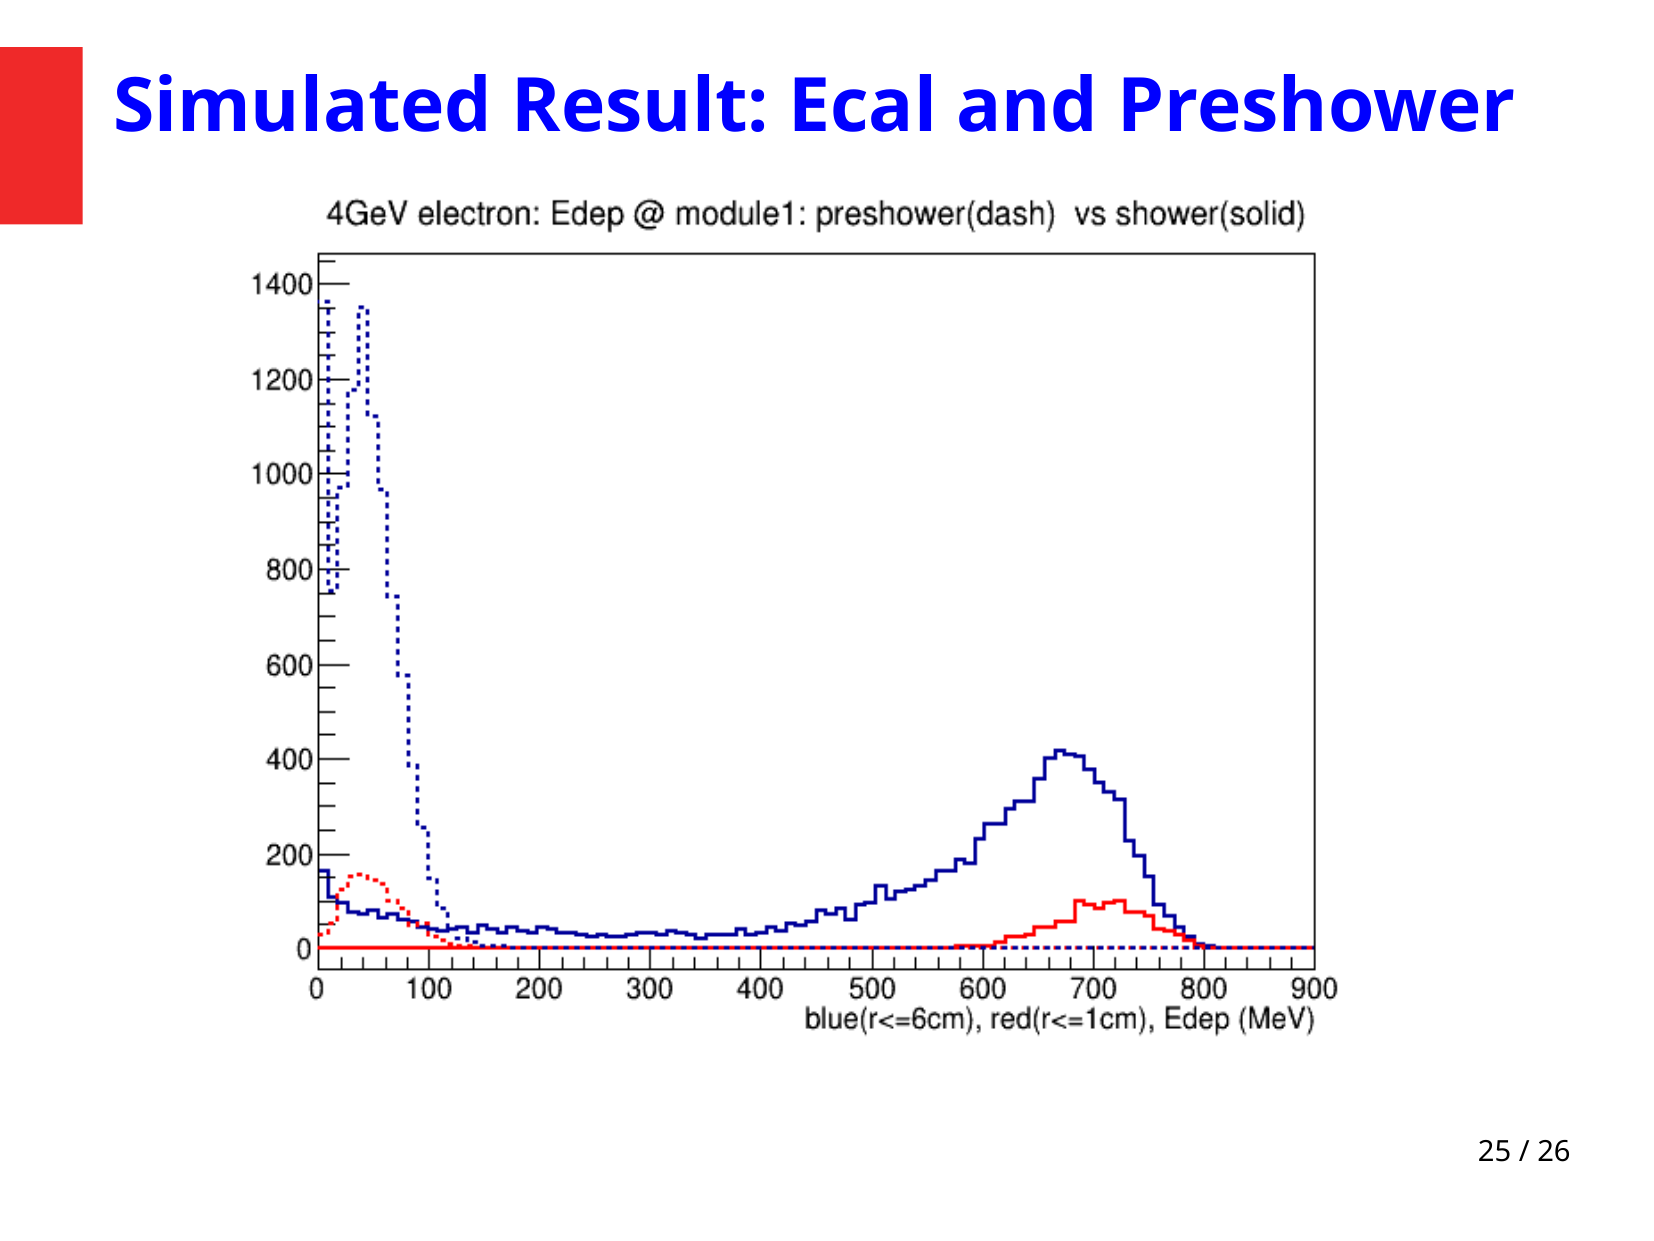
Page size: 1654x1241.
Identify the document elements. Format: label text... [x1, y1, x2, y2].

picture [195, 165, 1439, 1059]
title Simulated Result: Ecal and Preshower [88, 51, 1542, 154]
